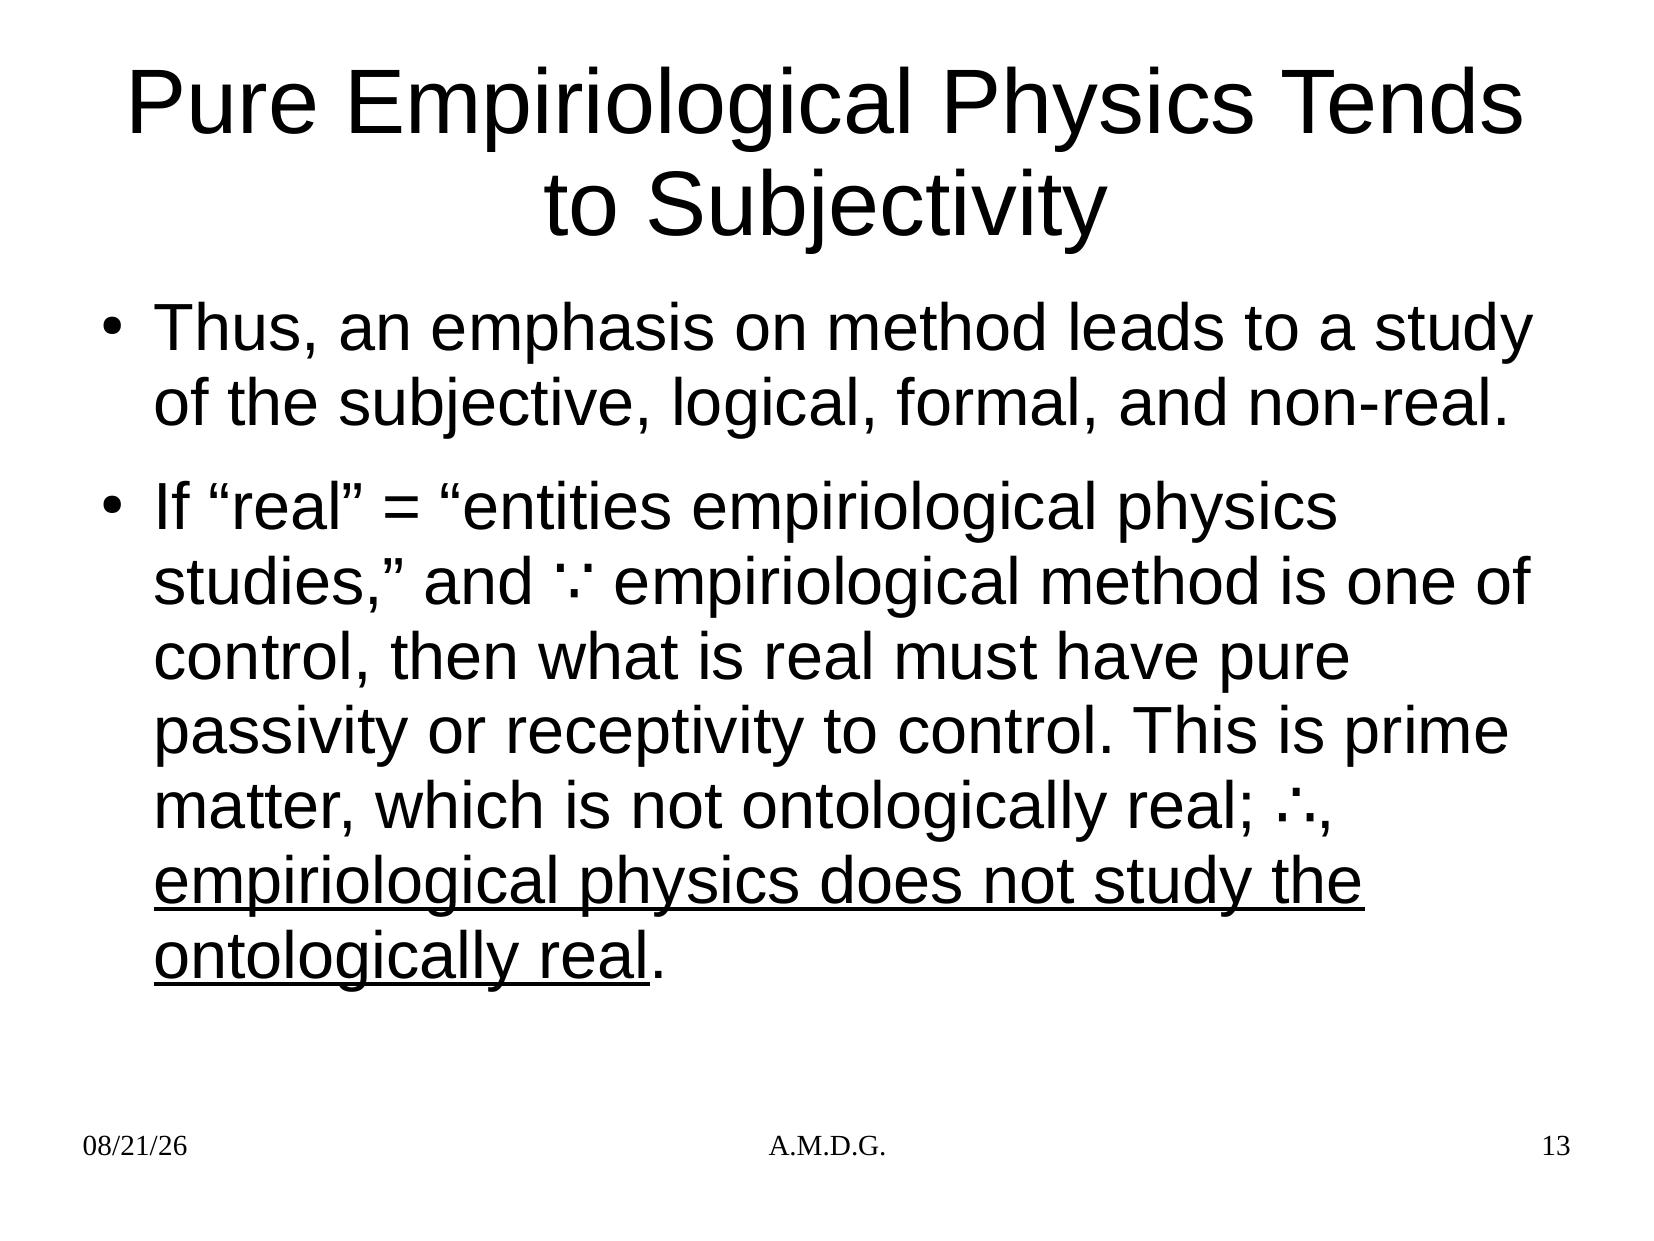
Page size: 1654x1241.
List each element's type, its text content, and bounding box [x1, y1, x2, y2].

list Thus, an emphasis on method leads to a study of the subjective, logical, formal, and non-real. If “real” = “entities empiriological physics studies,” and ∵ empiriological method is one of control, then what is real must have pure passivity or receptivity to control. This is prime matter, which is not ontologically real; ∴, empiriological physics does not study the ontologically real. [82, 290, 1571, 1109]
title Pure Empiriological Physics Tends to Subjectivity [82, 49, 1571, 257]
